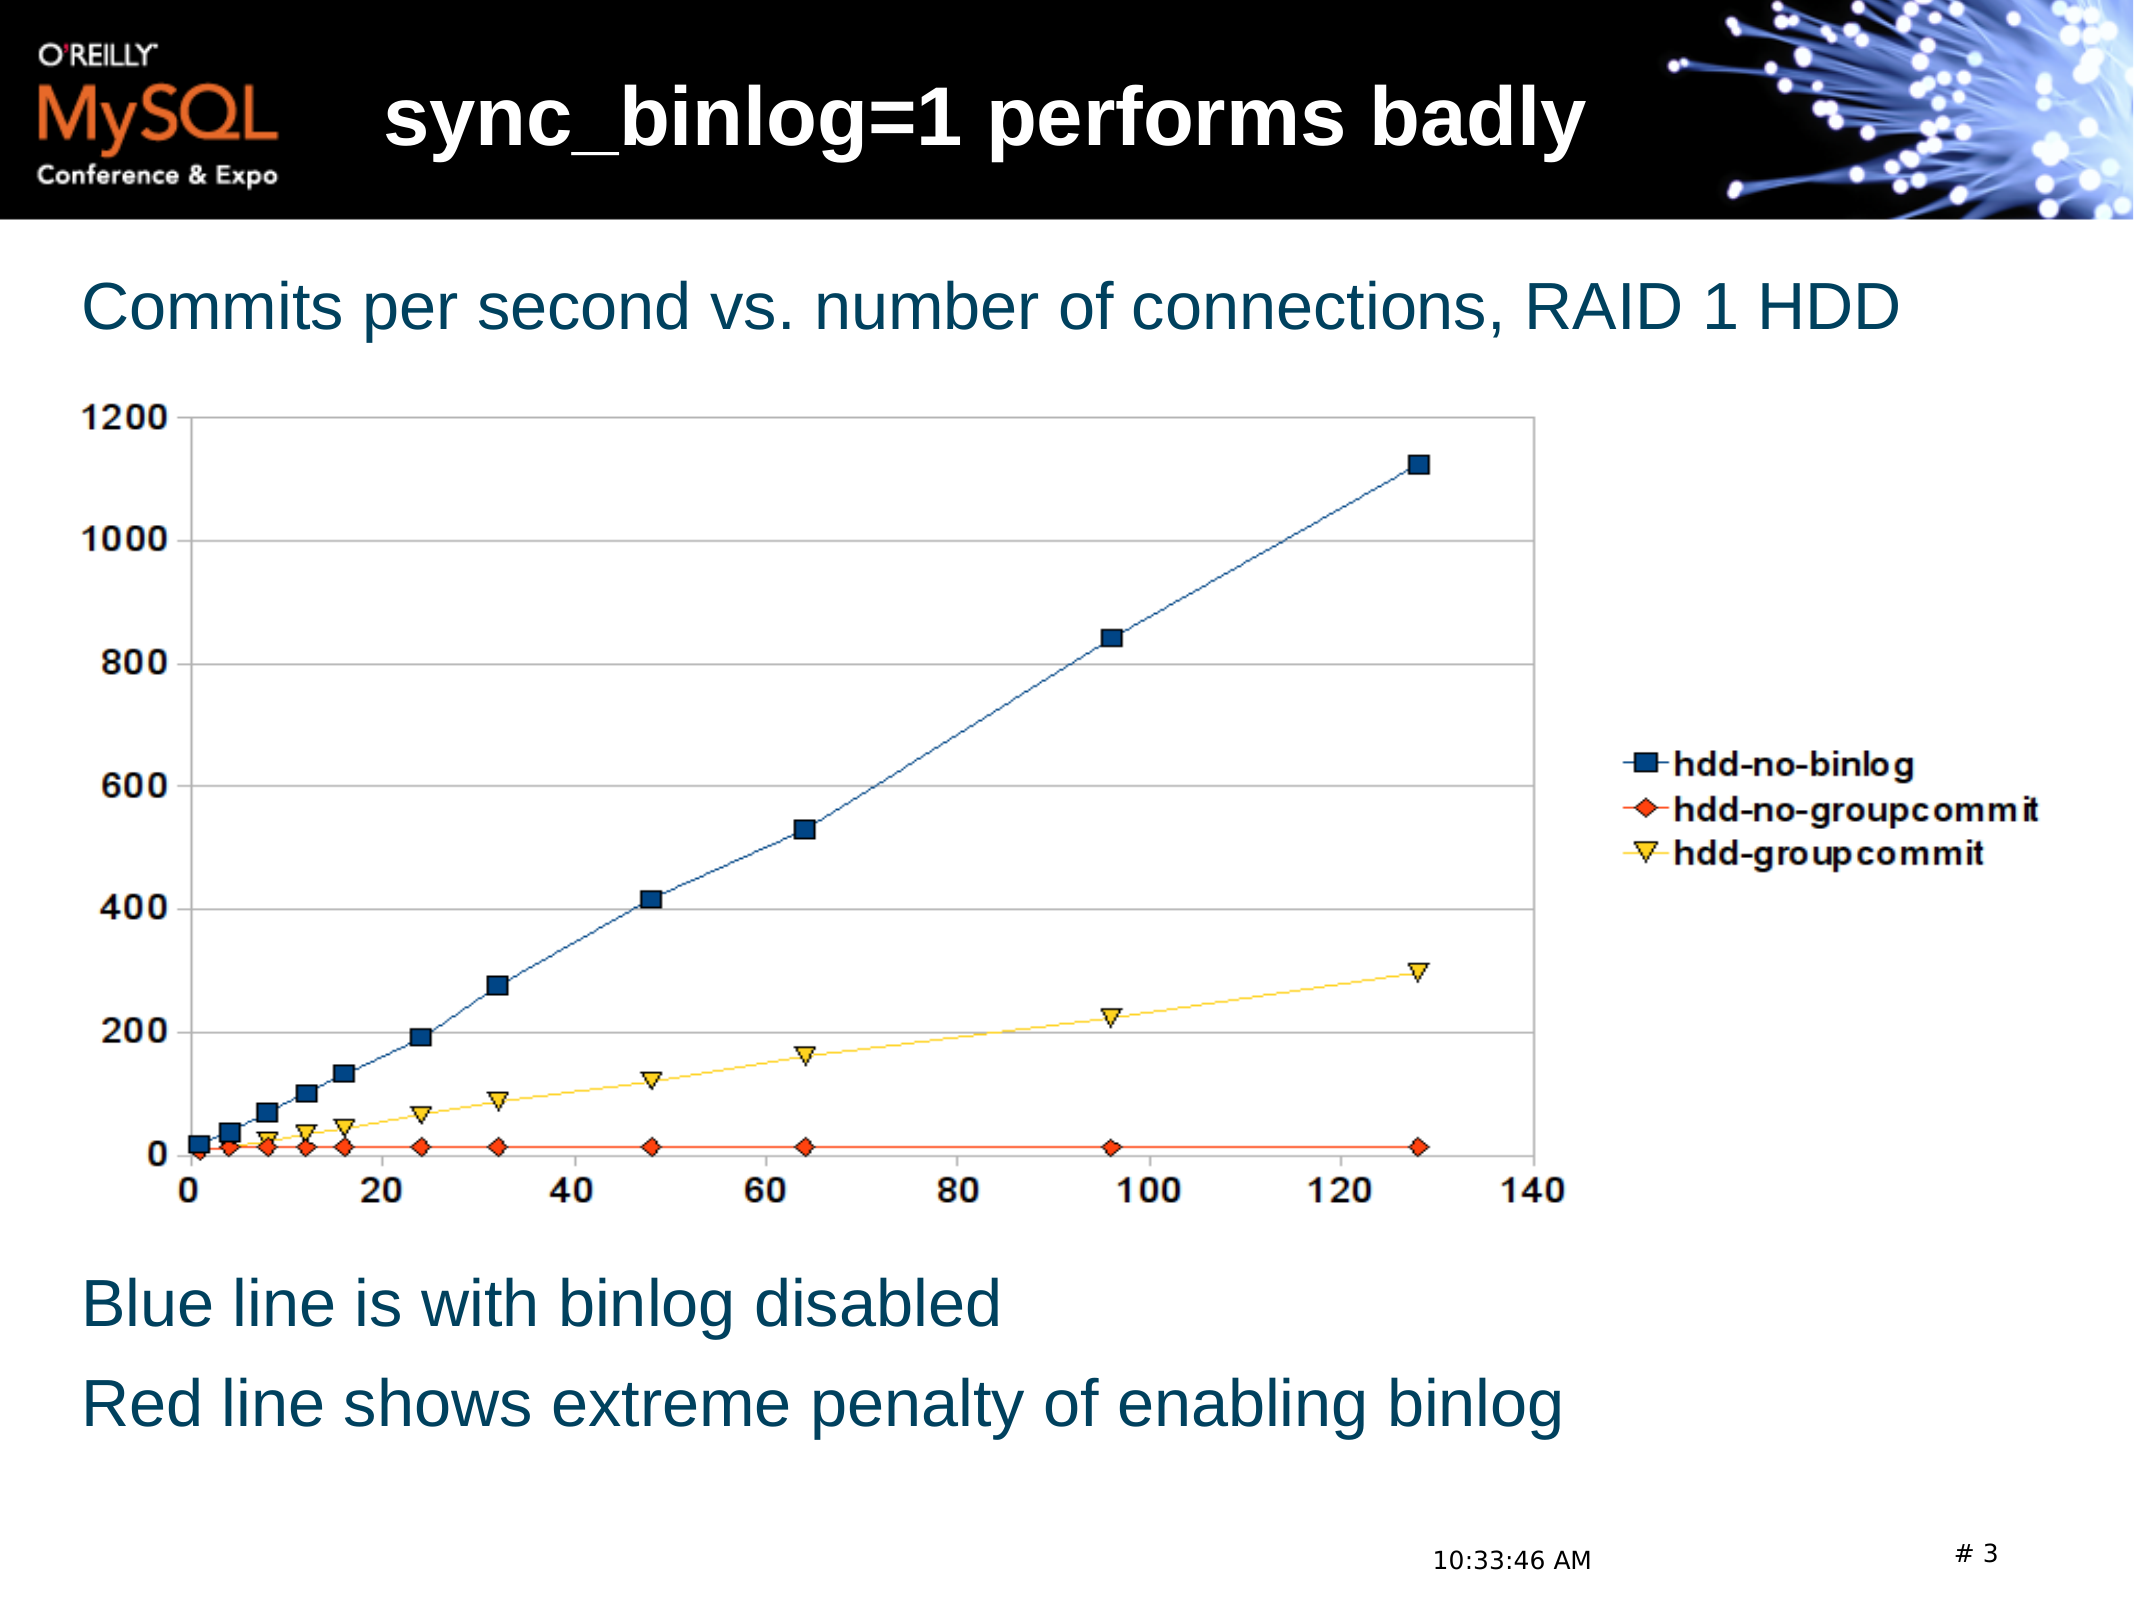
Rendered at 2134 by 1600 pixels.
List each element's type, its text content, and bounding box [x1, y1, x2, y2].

list Commits per second vs. number of connections, RAID 1 HDD Blue line is with binlog disabled Red line shows extreme penalty of enabling binlog [0, 260, 2100, 1510]
picture [55, 388, 2093, 1230]
picture [0, 0, 2134, 1600]
title sync_binlog=1 performs badly [374, 38, 2103, 195]
